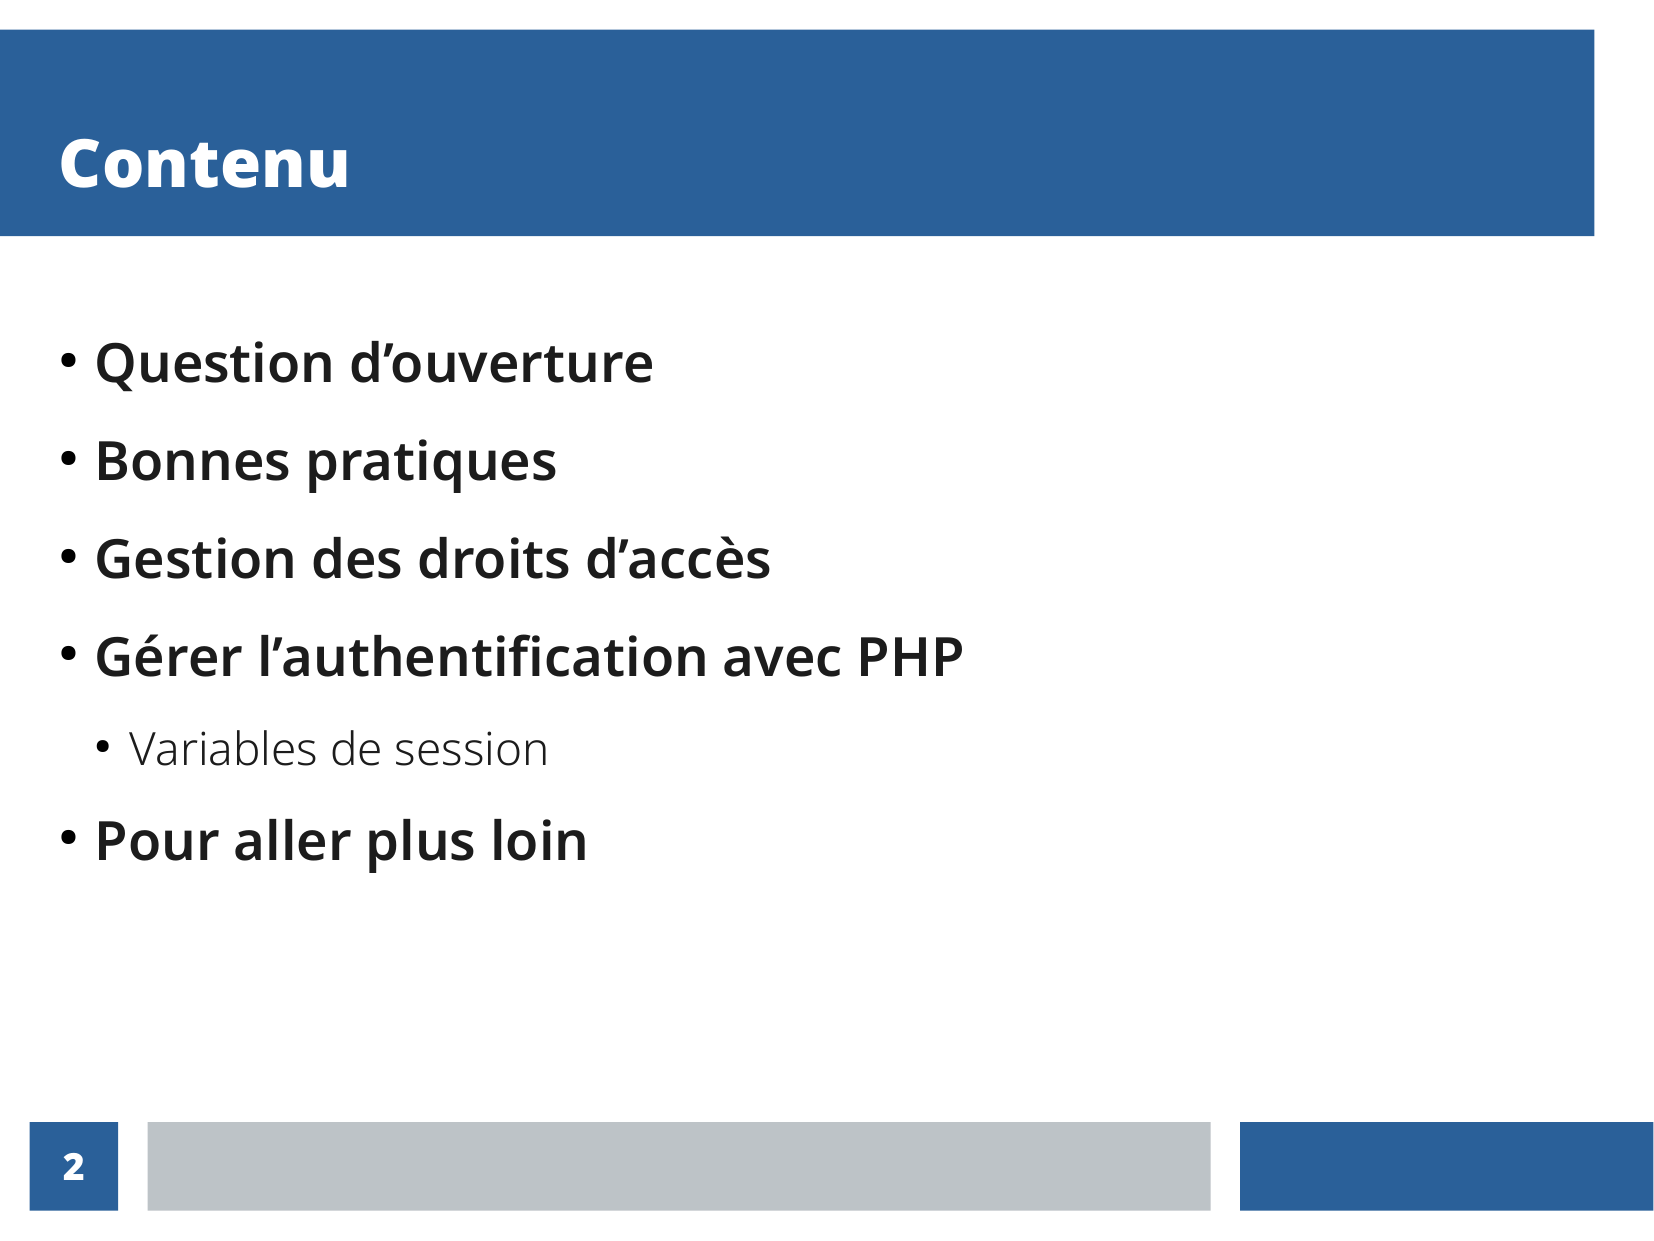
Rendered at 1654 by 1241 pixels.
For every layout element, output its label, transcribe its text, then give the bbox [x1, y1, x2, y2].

list Question d’ouverture Bonnes pratiques Gestion des droits d’accès Gérer l’authentification avec PHP Variables de session Pour aller plus loin [59, 324, 1565, 1093]
title Contenu [59, 59, 1595, 207]
